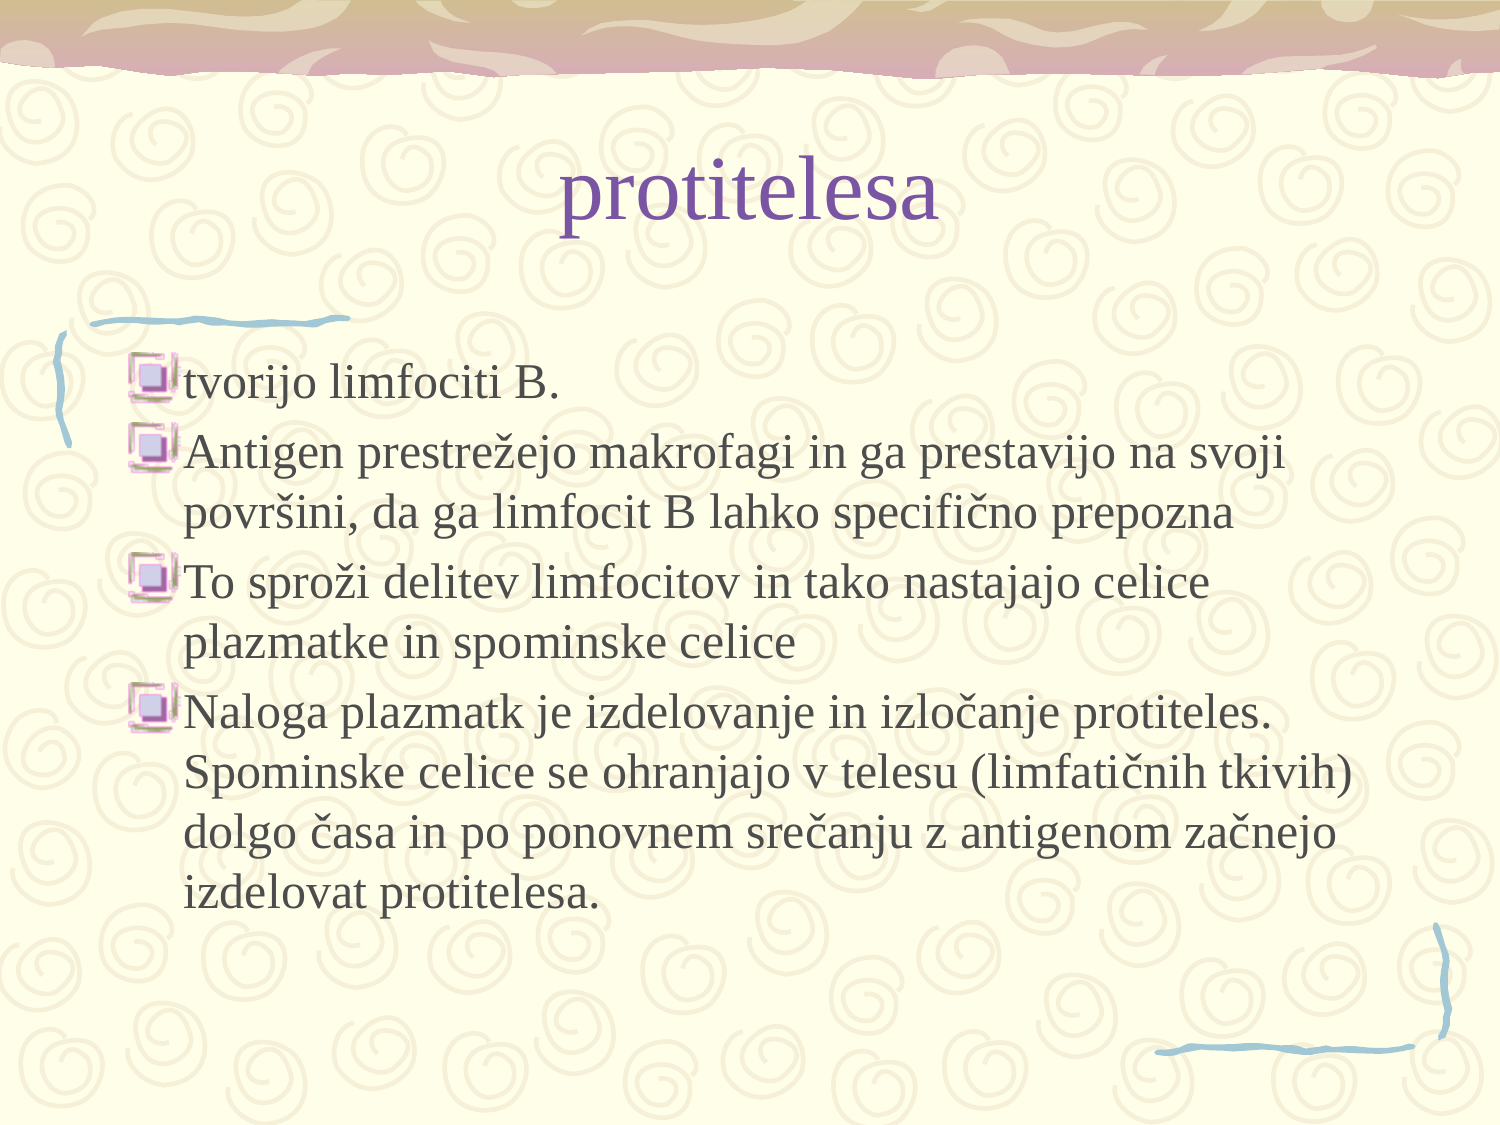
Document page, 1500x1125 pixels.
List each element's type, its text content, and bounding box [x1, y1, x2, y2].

title protitelesa [112, 89, 1388, 277]
list tvorijo limfociti B. Antigen prestrežejo makrofagi in ga prestavijo na svoji površini, da ga limfocit B lahko specifično prepozna To sproži delitev limfocitov in tako nastajajo celice plazmatke in spominske celice Naloga plazmatk je izdelovanje in izločanje protiteles. Spominske celice se ohranjajo v telesu (limfatičnih tkivih) dolgo časa in po ponovnem srečanju z antigenom začnejo izdelovat protitelesa. [112, 341, 1388, 1017]
